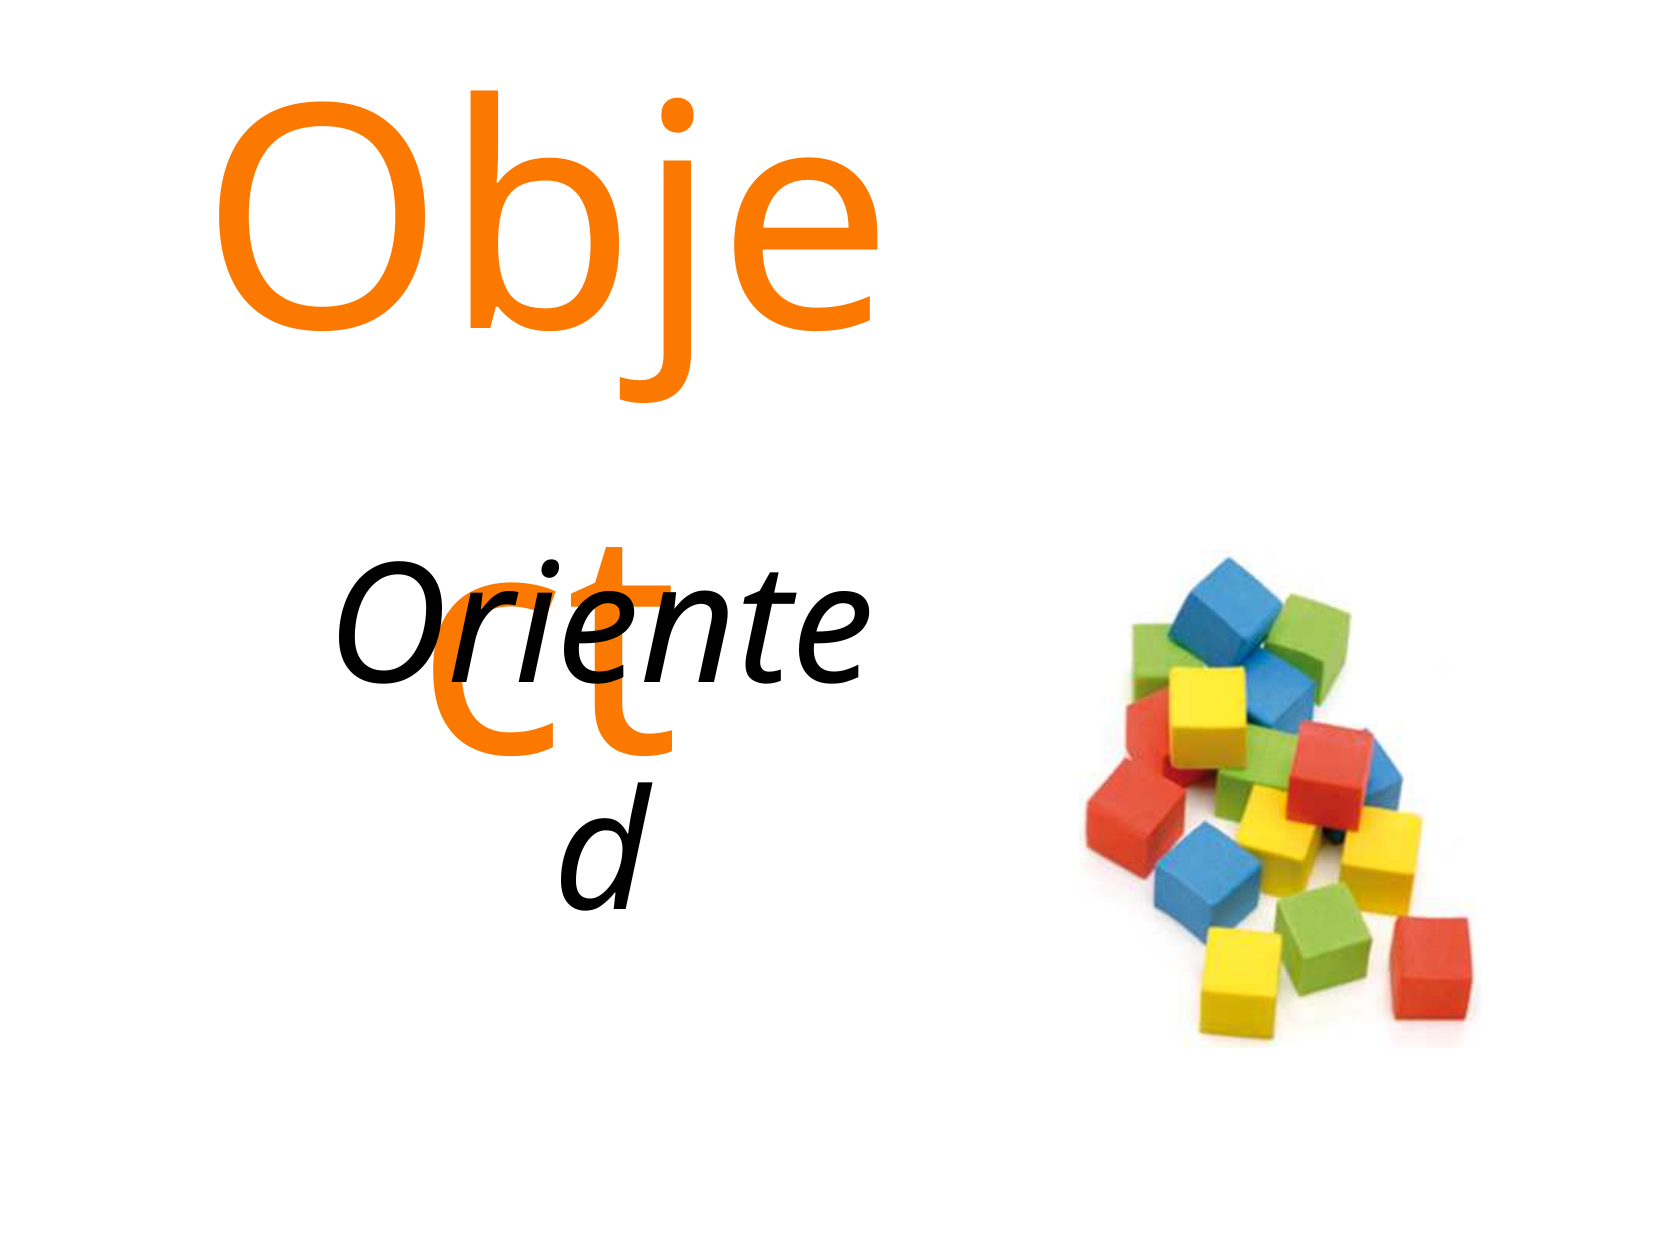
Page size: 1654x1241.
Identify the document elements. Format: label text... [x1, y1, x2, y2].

text_box Oriented [285, 496, 919, 721]
text_box Object [135, 225, 961, 615]
picture [1079, 550, 1481, 1048]
